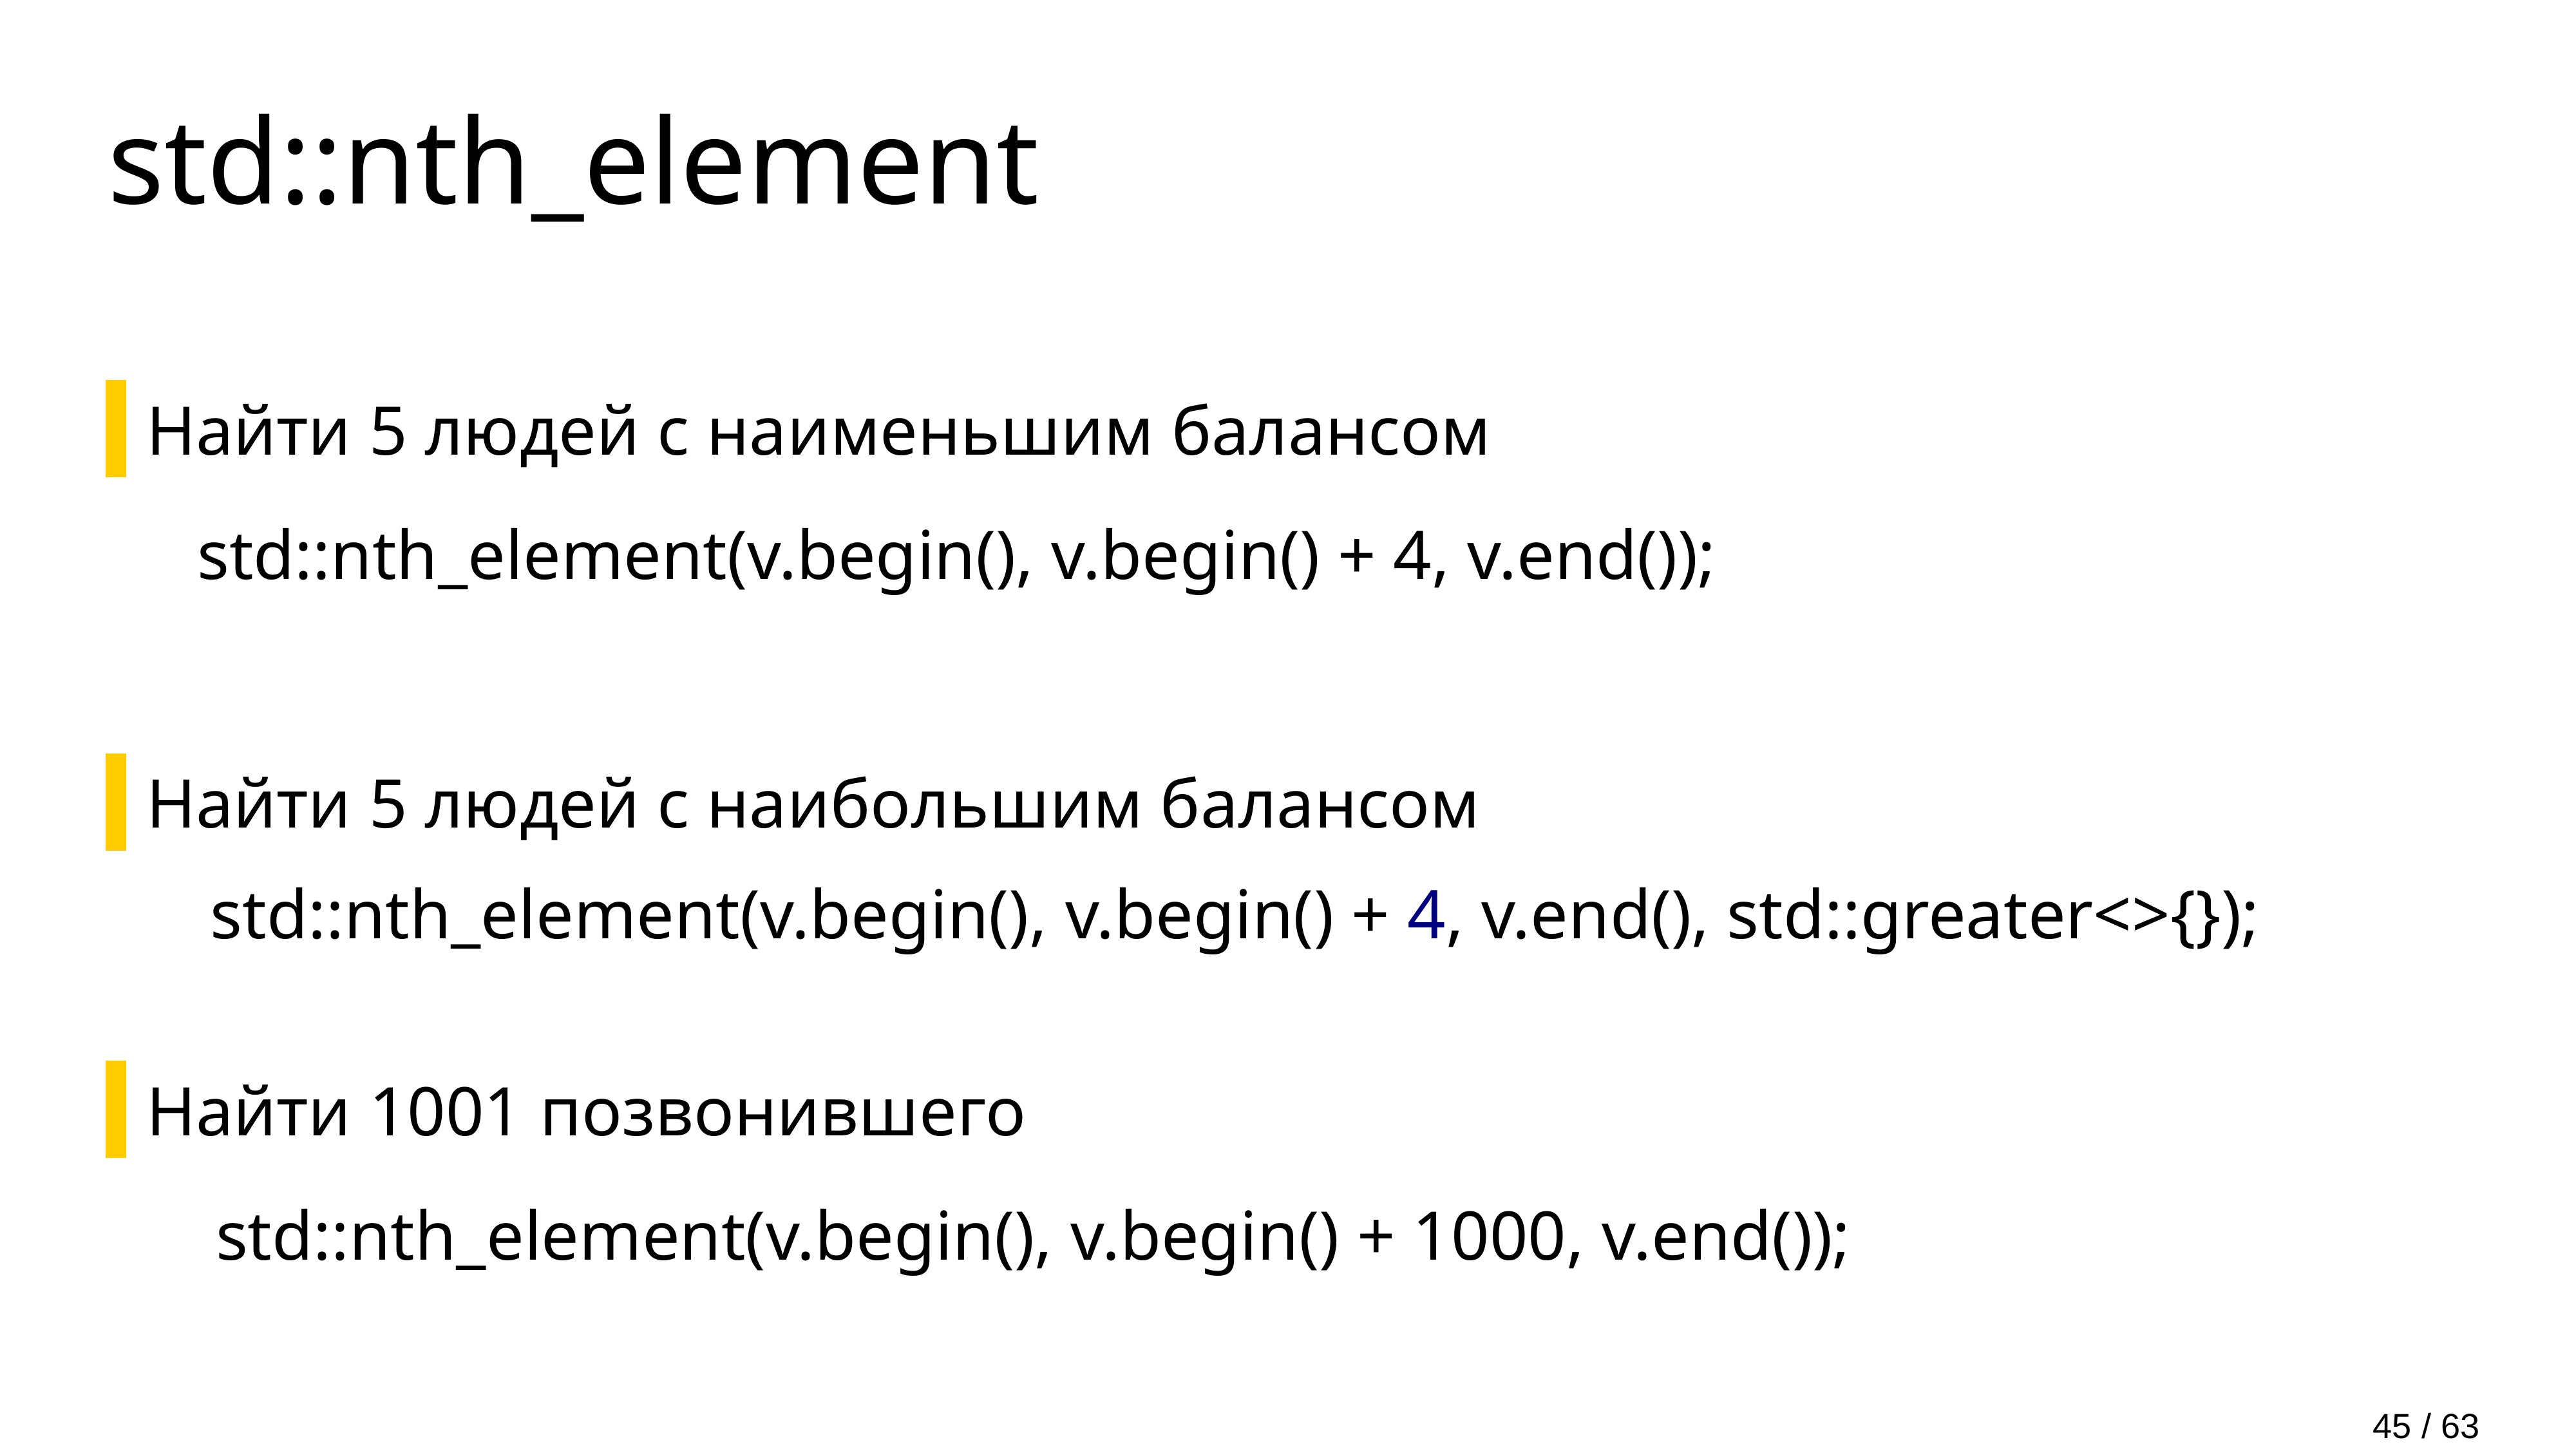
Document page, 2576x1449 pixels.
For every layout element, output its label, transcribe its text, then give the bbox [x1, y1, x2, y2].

text_box <number> / 63 [2363, 1402, 2576, 1449]
title std::nth_element [108, 80, 2468, 242]
text_box Найти 5 людей с наименьшим балансом std::nth_element(v.begin(), v.begin() + 4, v.end()); Найти 5 людей с наибольшим балансом std::nth_element(v.begin(), v.begin() + 4, v.end(), std::greater<>{}); Найти 1001 позвонившего std::nth_element(v.begin(), v.begin() + 1000, v.end()); [96, 364, 2512, 1419]
